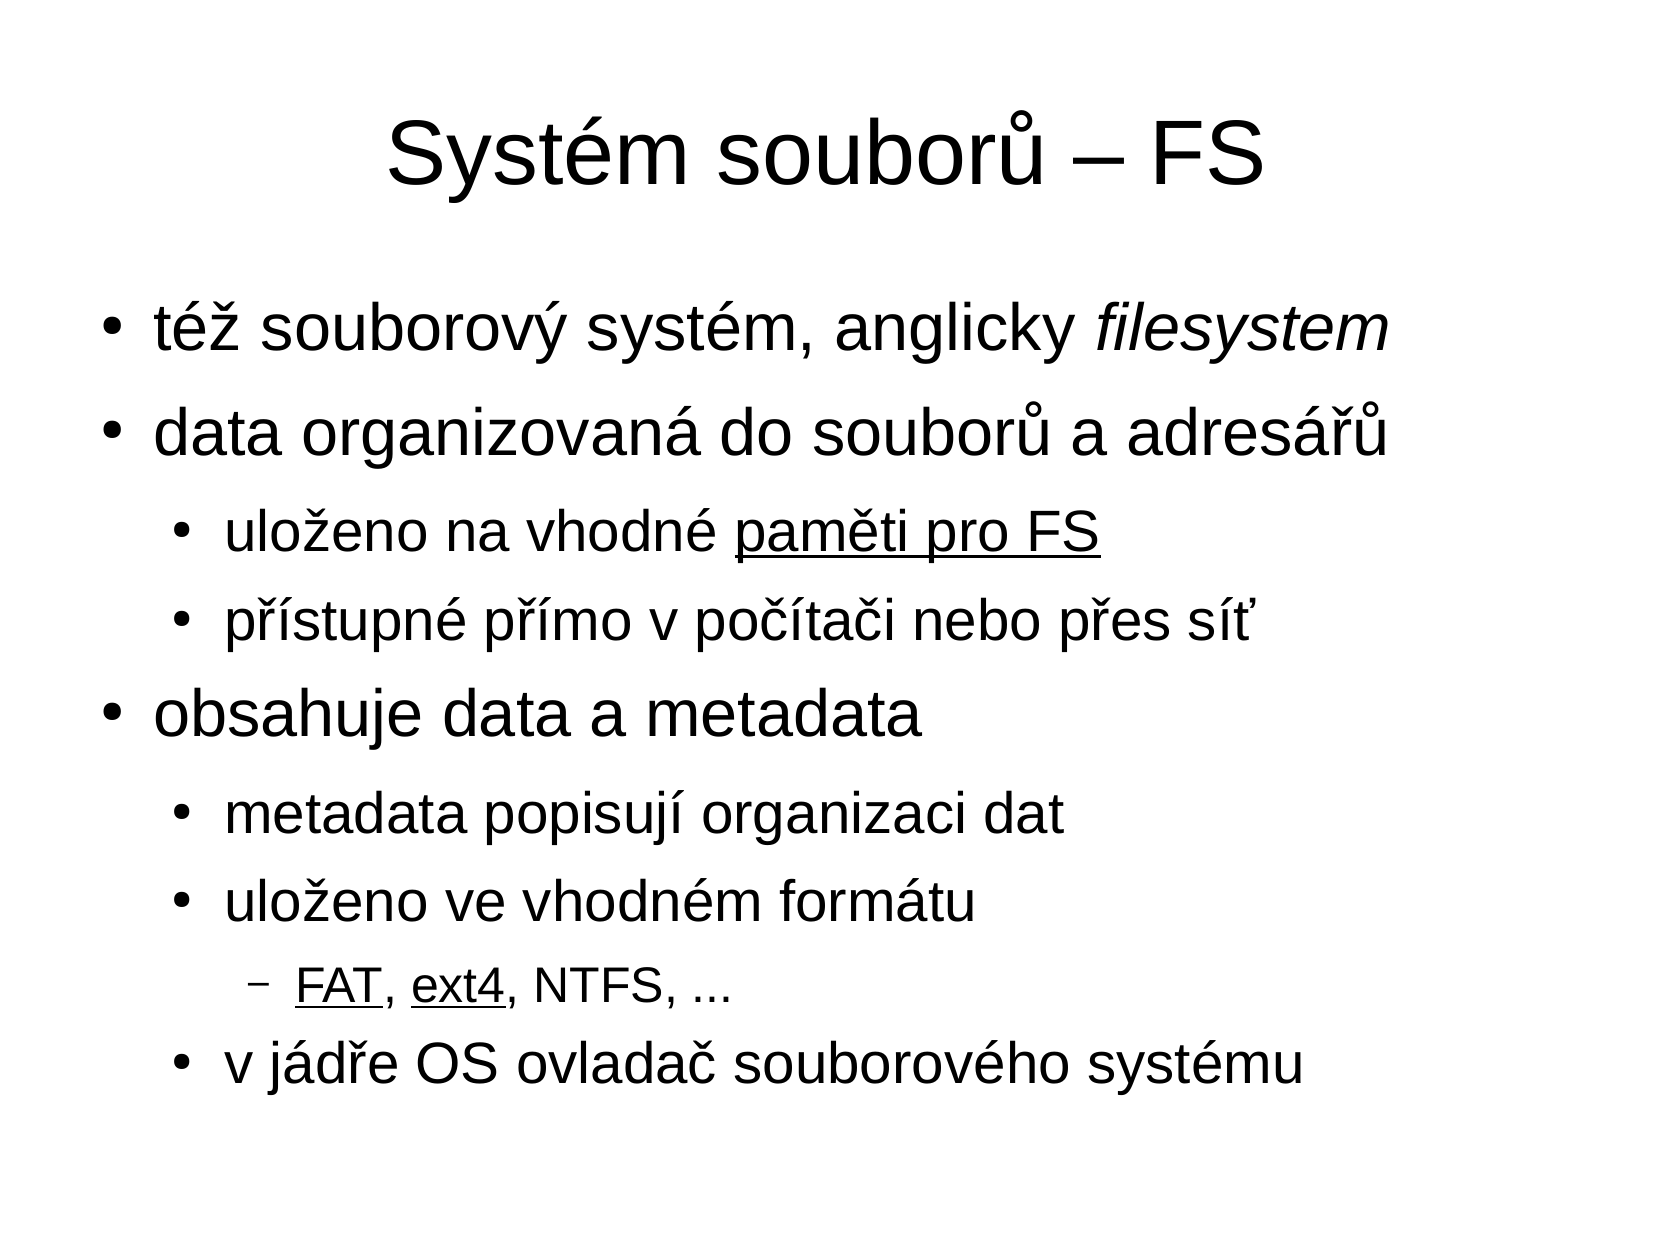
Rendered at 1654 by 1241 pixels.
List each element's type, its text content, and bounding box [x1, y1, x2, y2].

title Systém souborů – FS [82, 56, 1571, 250]
list též souborový systém, anglicky filesystem data organizovaná do souborů a adresářů uloženo na vhodné paměti pro FS přístupné přímo v počítači nebo přes síť obsahuje data a metadata metadata popisují organizaci dat uloženo ve vhodném formátu FAT, ext4, NTFS, ... v jádře OS ovladač souborového systému [82, 290, 1571, 1097]
